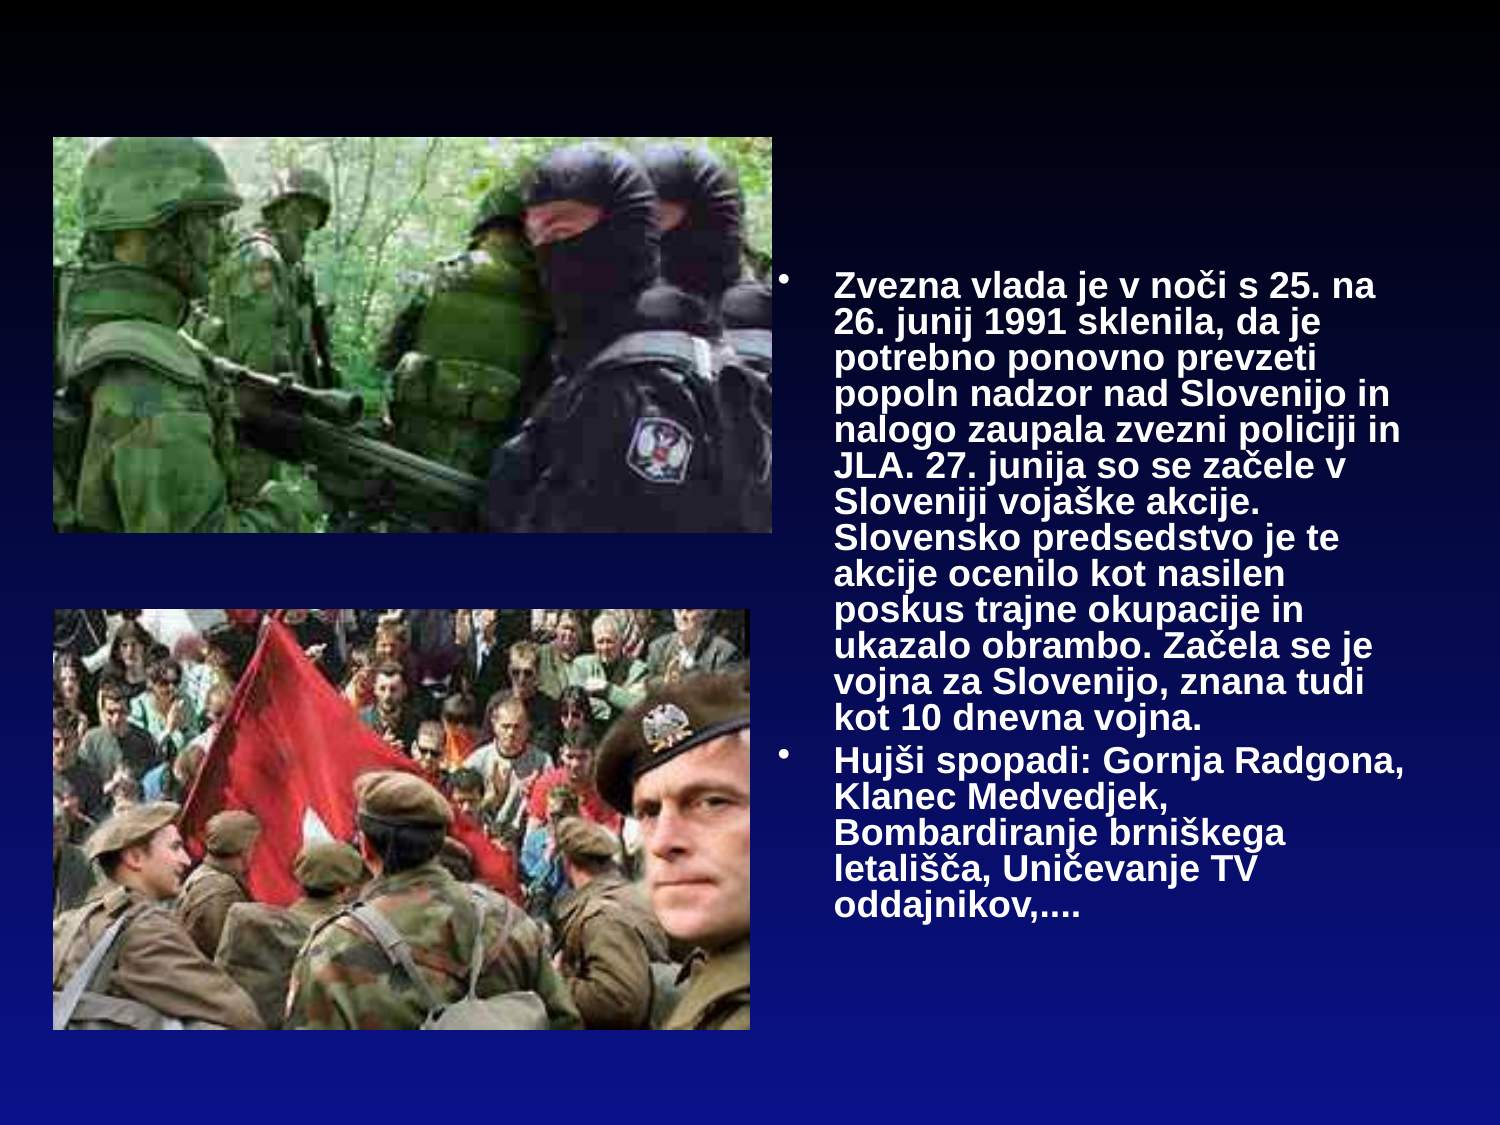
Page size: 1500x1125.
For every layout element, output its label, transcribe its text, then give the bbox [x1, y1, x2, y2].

list Zvezna vlada je v noči s 25. na 26. junij 1991 sklenila, da je potrebno ponovno prevzeti popoln nadzor nad Slovenijo in nalogo zaupala zvezni policiji in JLA. 27. junija so se začele v Sloveniji vojaške akcije. Slovensko predsedstvo je te akcije ocenilo kot nasilen poskus trajne okupacije in ukazalo obrambo. Začela se je vojna za Slovenijo, znana tudi kot 10 dnevna vojna. Hujši spopadi: Gornja Radgona, Klanec Medvedjek, Bombardiranje brniškega letališča, Uničevanje TV oddajnikov,.... [762, 262, 1425, 1005]
picture [53, 137, 772, 533]
picture [53, 609, 750, 1030]
